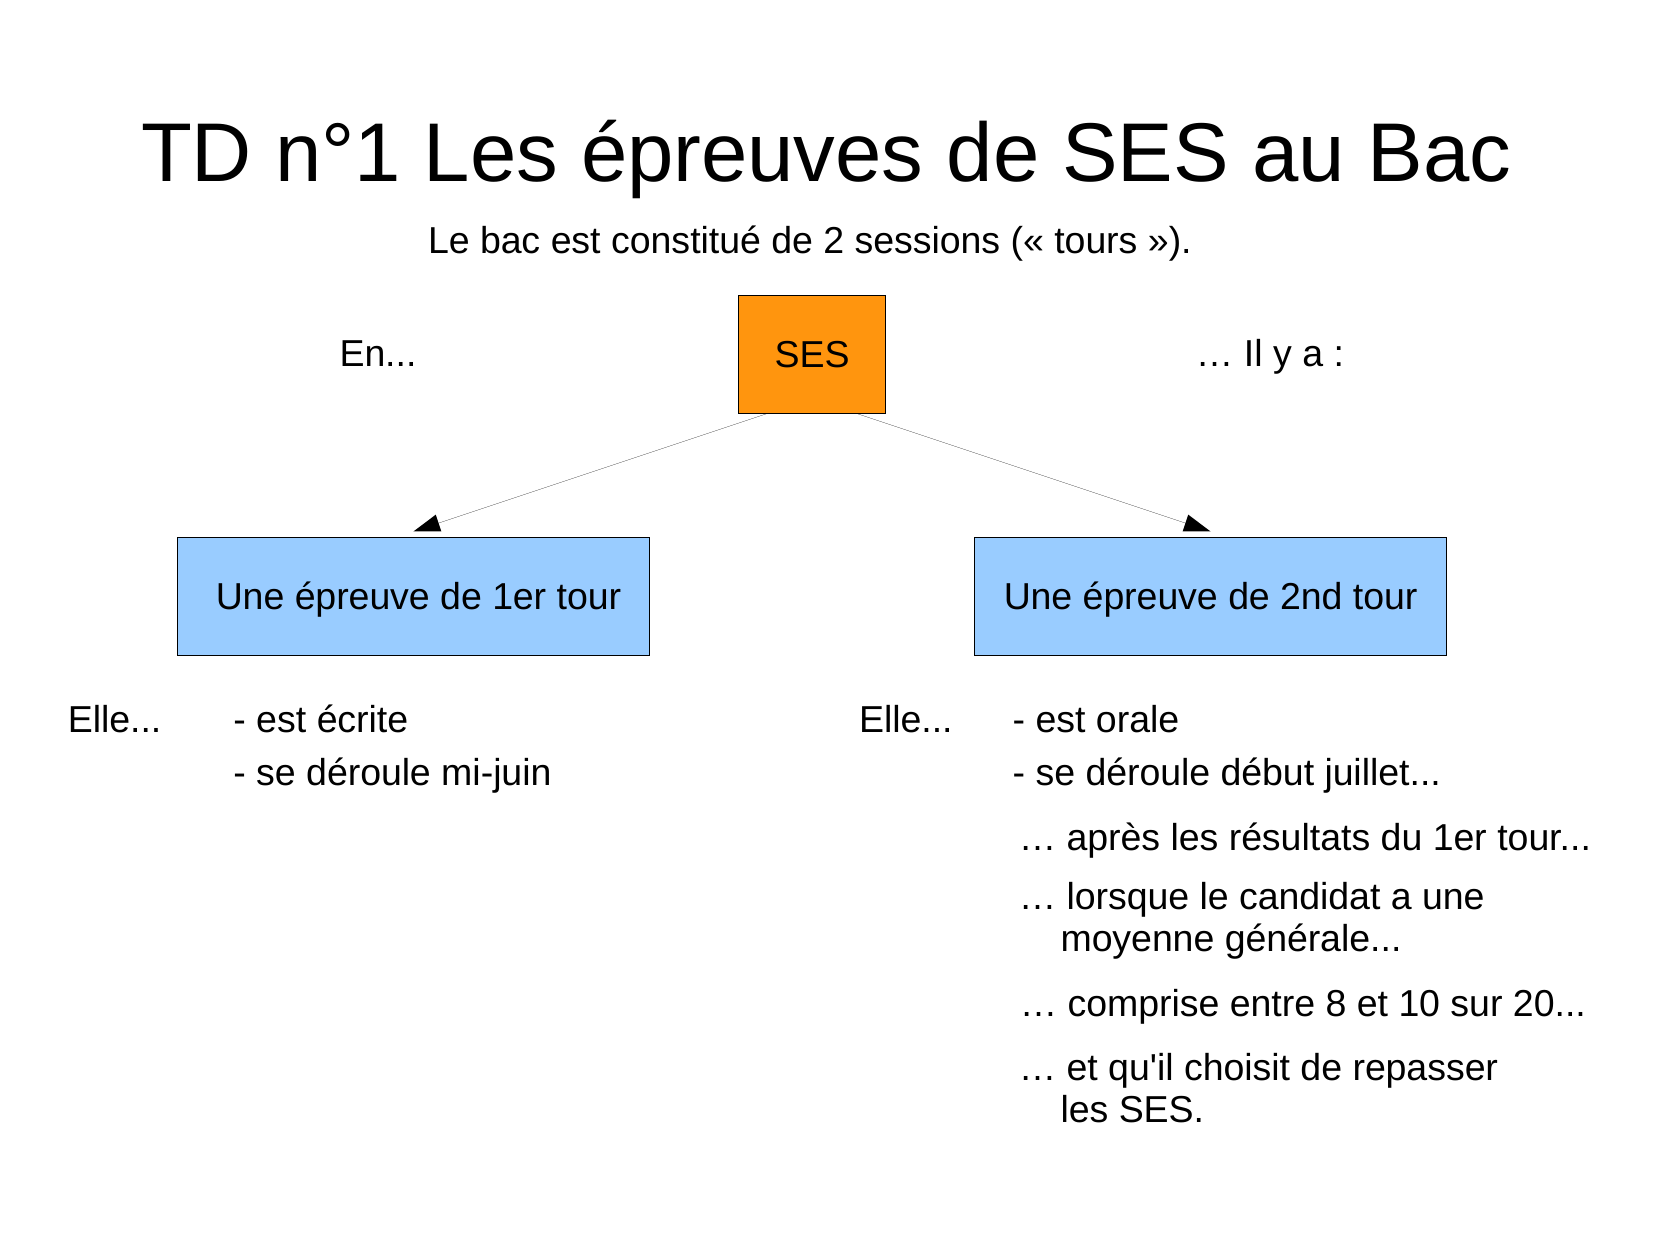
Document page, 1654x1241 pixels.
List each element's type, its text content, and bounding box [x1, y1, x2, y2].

text_box Le bac est constitué de 2 sessions (« tours »). [413, 212, 1209, 270]
text_box - est écrite [218, 690, 424, 744]
text_box Elle... [844, 690, 968, 748]
text_box … comprise entre 8 et 10 sur 20... [1004, 975, 1613, 1032]
text_box SES [738, 295, 886, 414]
text_box - se déroule début juillet... [998, 744, 1458, 801]
text_box … après les résultats du 1er tour... [1003, 809, 1630, 892]
text_box … et qu'il choisit de repasser les SES. [1003, 1039, 1515, 1139]
text_box Elle... [53, 690, 177, 774]
text_box … lorsque le candidat a une moyenne générale... [1003, 868, 1501, 967]
text_box En... [324, 324, 432, 382]
text_box - se déroule mi-juin [218, 744, 568, 801]
title TD n°1 Les épreuves de SES au Bac [82, 49, 1571, 257]
text_box Une épreuve de 2nd tour [974, 537, 1447, 656]
text_box … Il y a : [1181, 324, 1359, 382]
text_box - est orale [998, 690, 1195, 744]
text_box Une épreuve de 1er tour [177, 537, 650, 656]
